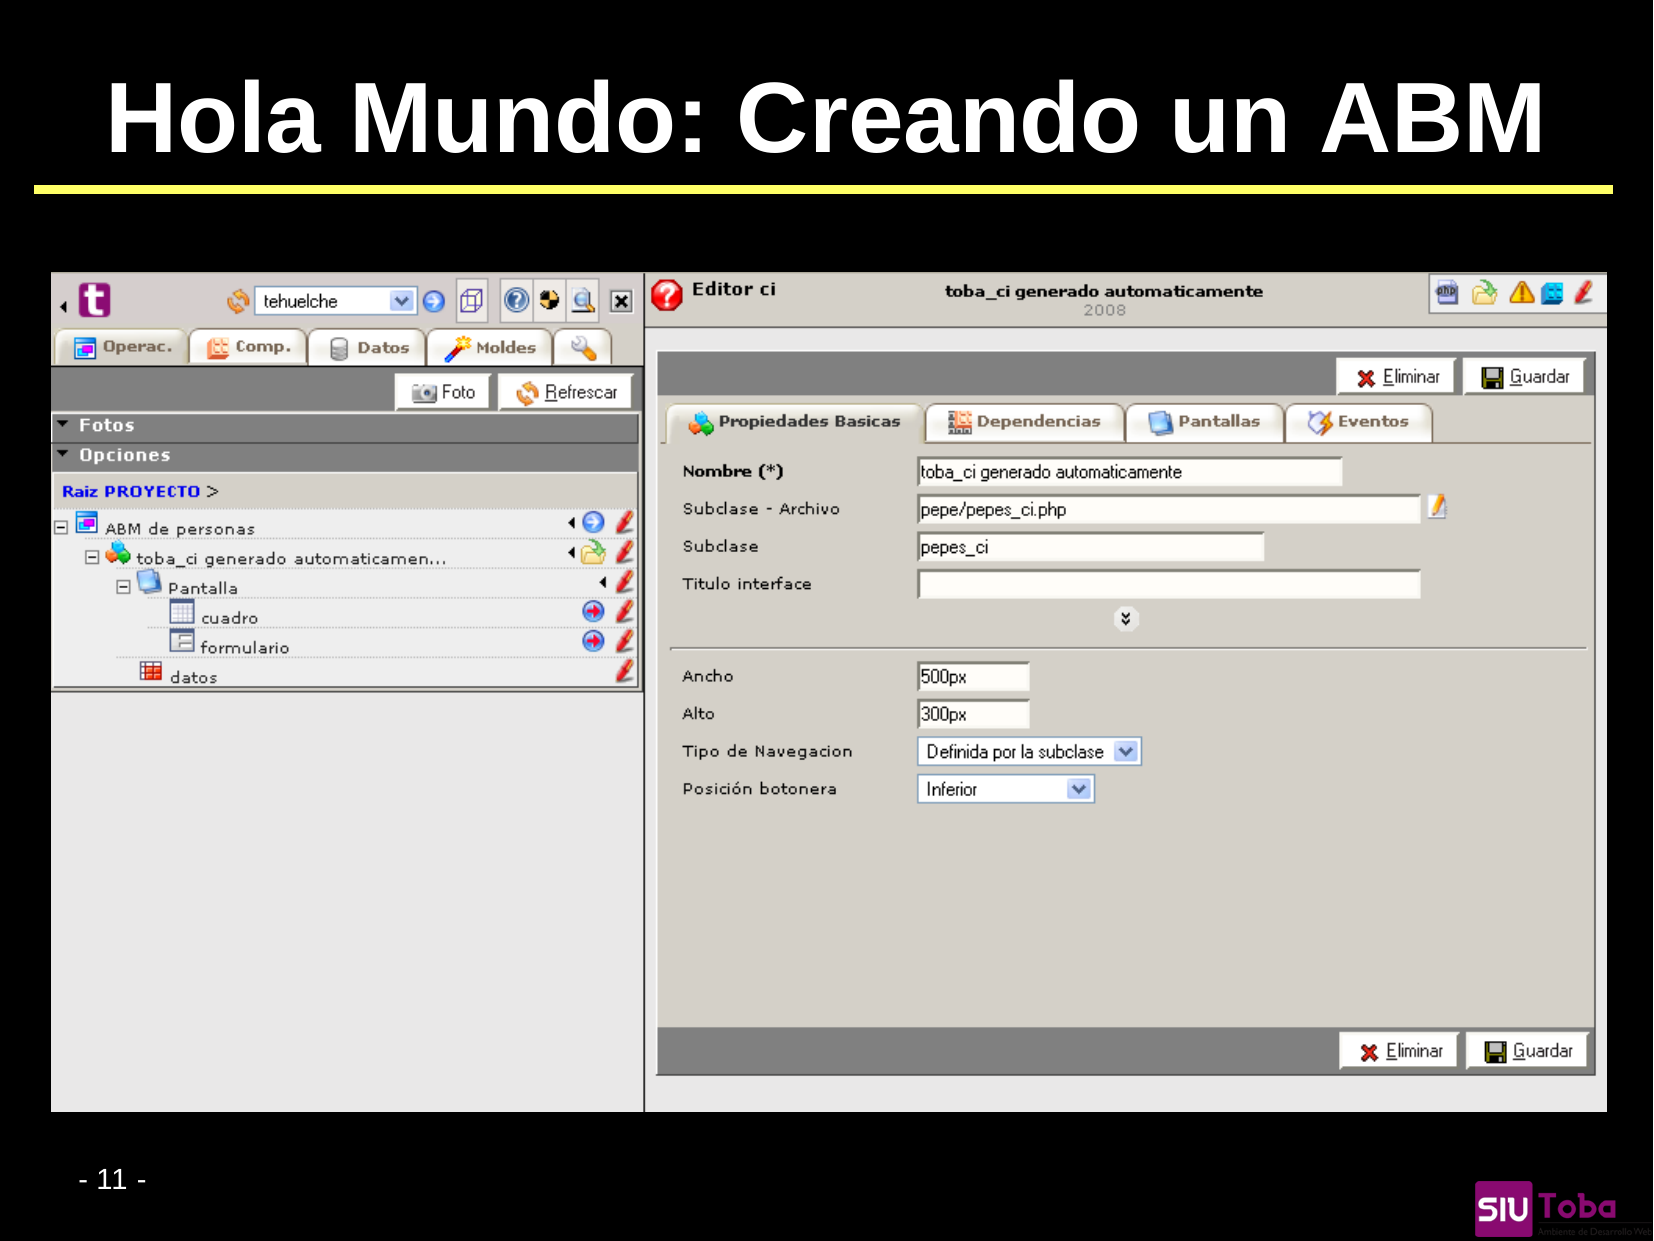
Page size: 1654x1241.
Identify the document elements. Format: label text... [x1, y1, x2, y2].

picture [1475, 1181, 1652, 1237]
title Hola Mundo: Creando un ABM [58, 47, 1594, 188]
picture [51, 272, 1607, 1112]
